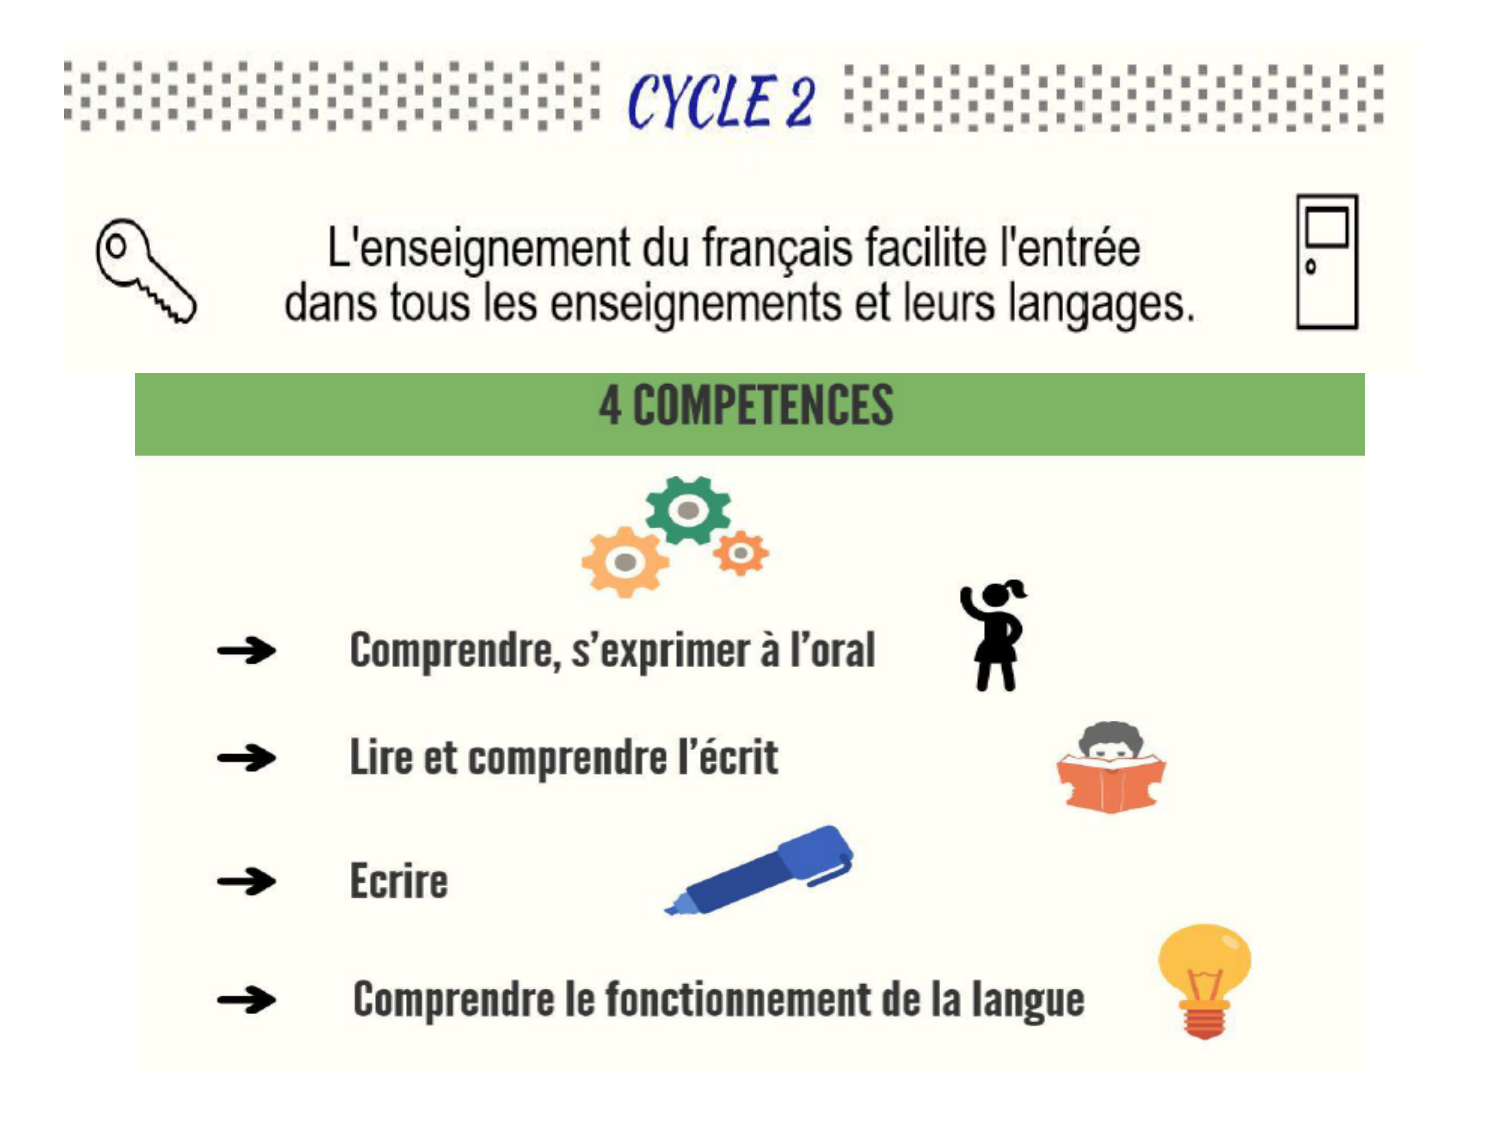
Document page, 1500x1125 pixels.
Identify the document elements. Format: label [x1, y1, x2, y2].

picture [64, 42, 1415, 1071]
